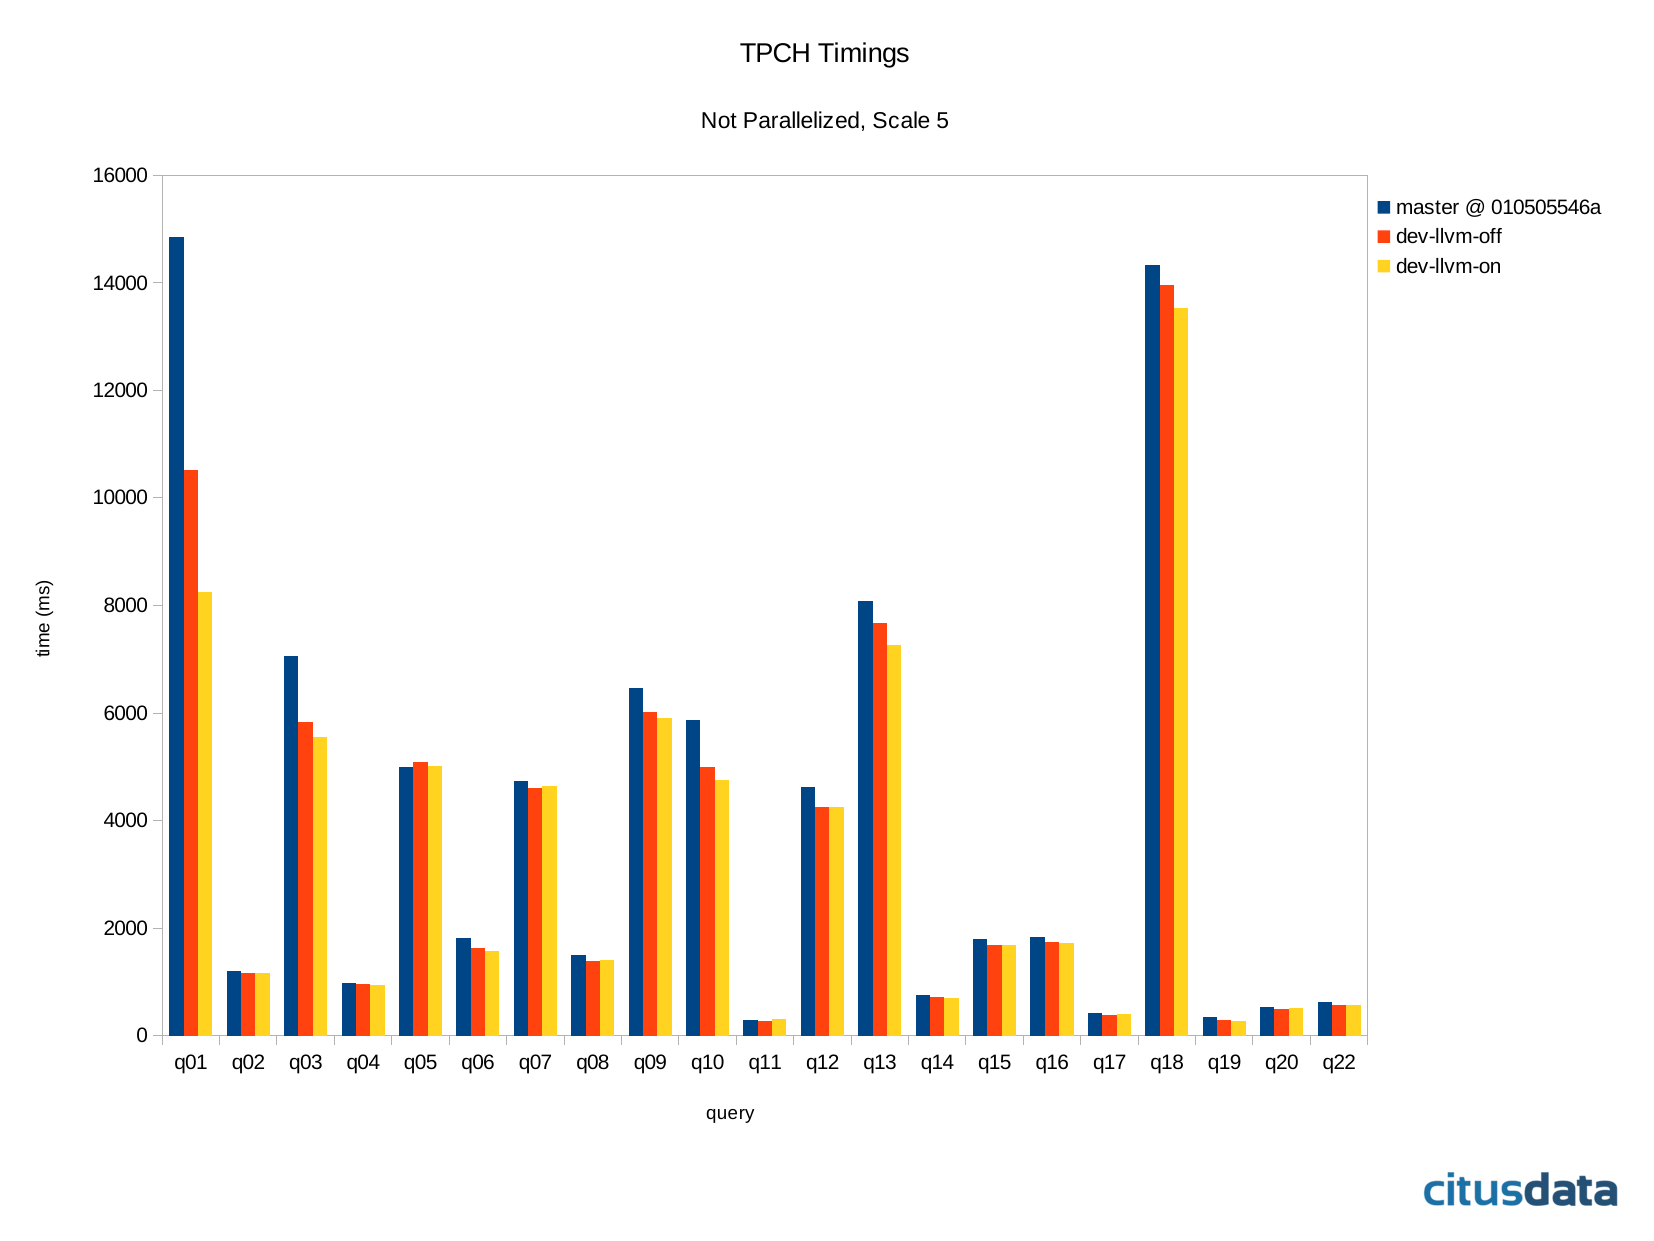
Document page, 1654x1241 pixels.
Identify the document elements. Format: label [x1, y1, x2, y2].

chart [0, 0, 1651, 1156]
picture [1420, 1167, 1622, 1209]
